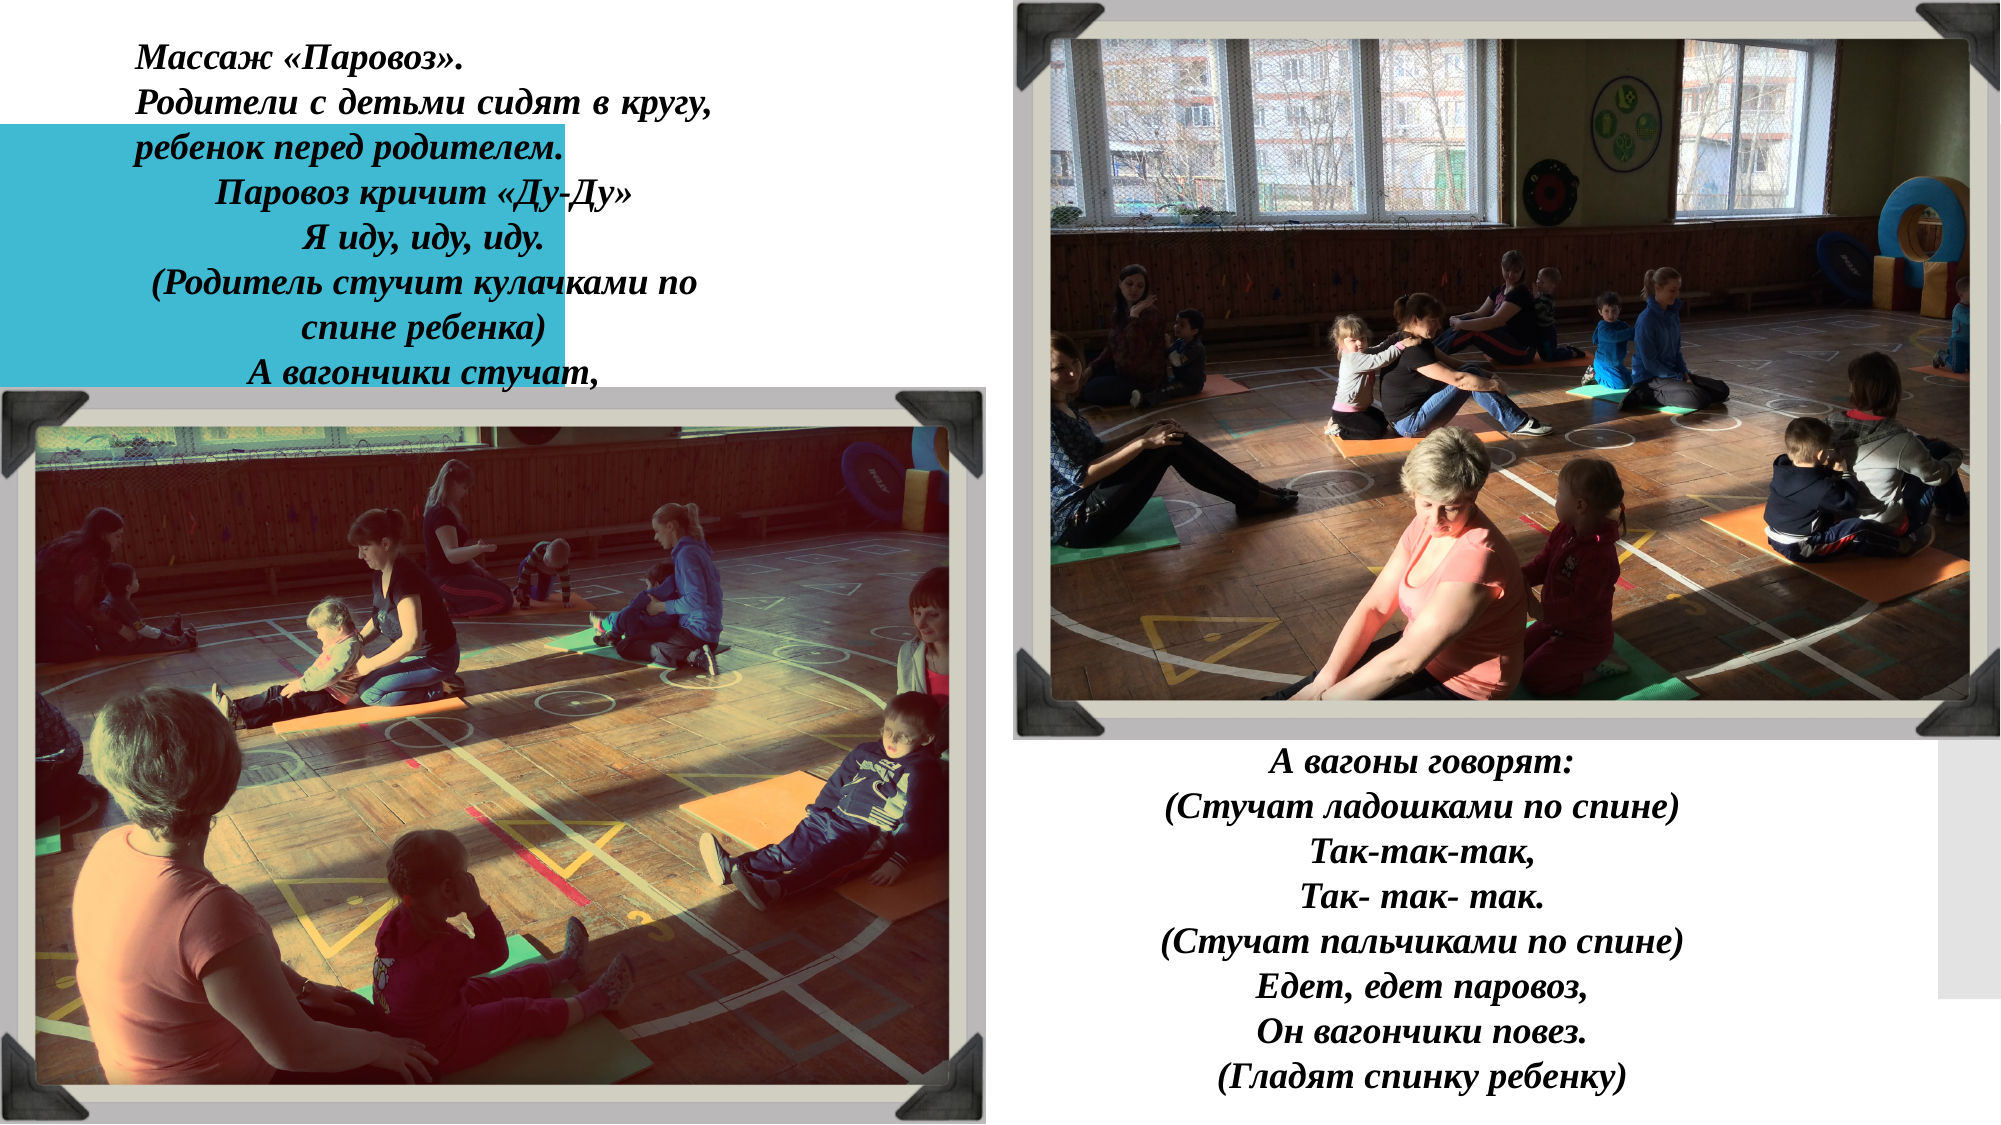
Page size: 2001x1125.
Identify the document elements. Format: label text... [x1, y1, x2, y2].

text_box А вагоны говорят: (Стучат ладошками по спине) Так-так-так, Так- так- так. (Стучат пальчиками по спине) Едет, едет паровоз, Он вагончики повез. (Гладят спинку ребенку) [1051, 728, 1804, 1125]
picture [1013, 0, 2000, 740]
text_box Массаж «Паровоз». Родители с детьми сидят в кругу, ребенок перед родителем. Паровоз кричит «Ду-Ду» Я иду, иду, иду. (Родитель стучит кулачками по спине ребенка) А вагончики стучат, [120, 24, 732, 449]
picture [0, 387, 986, 1124]
